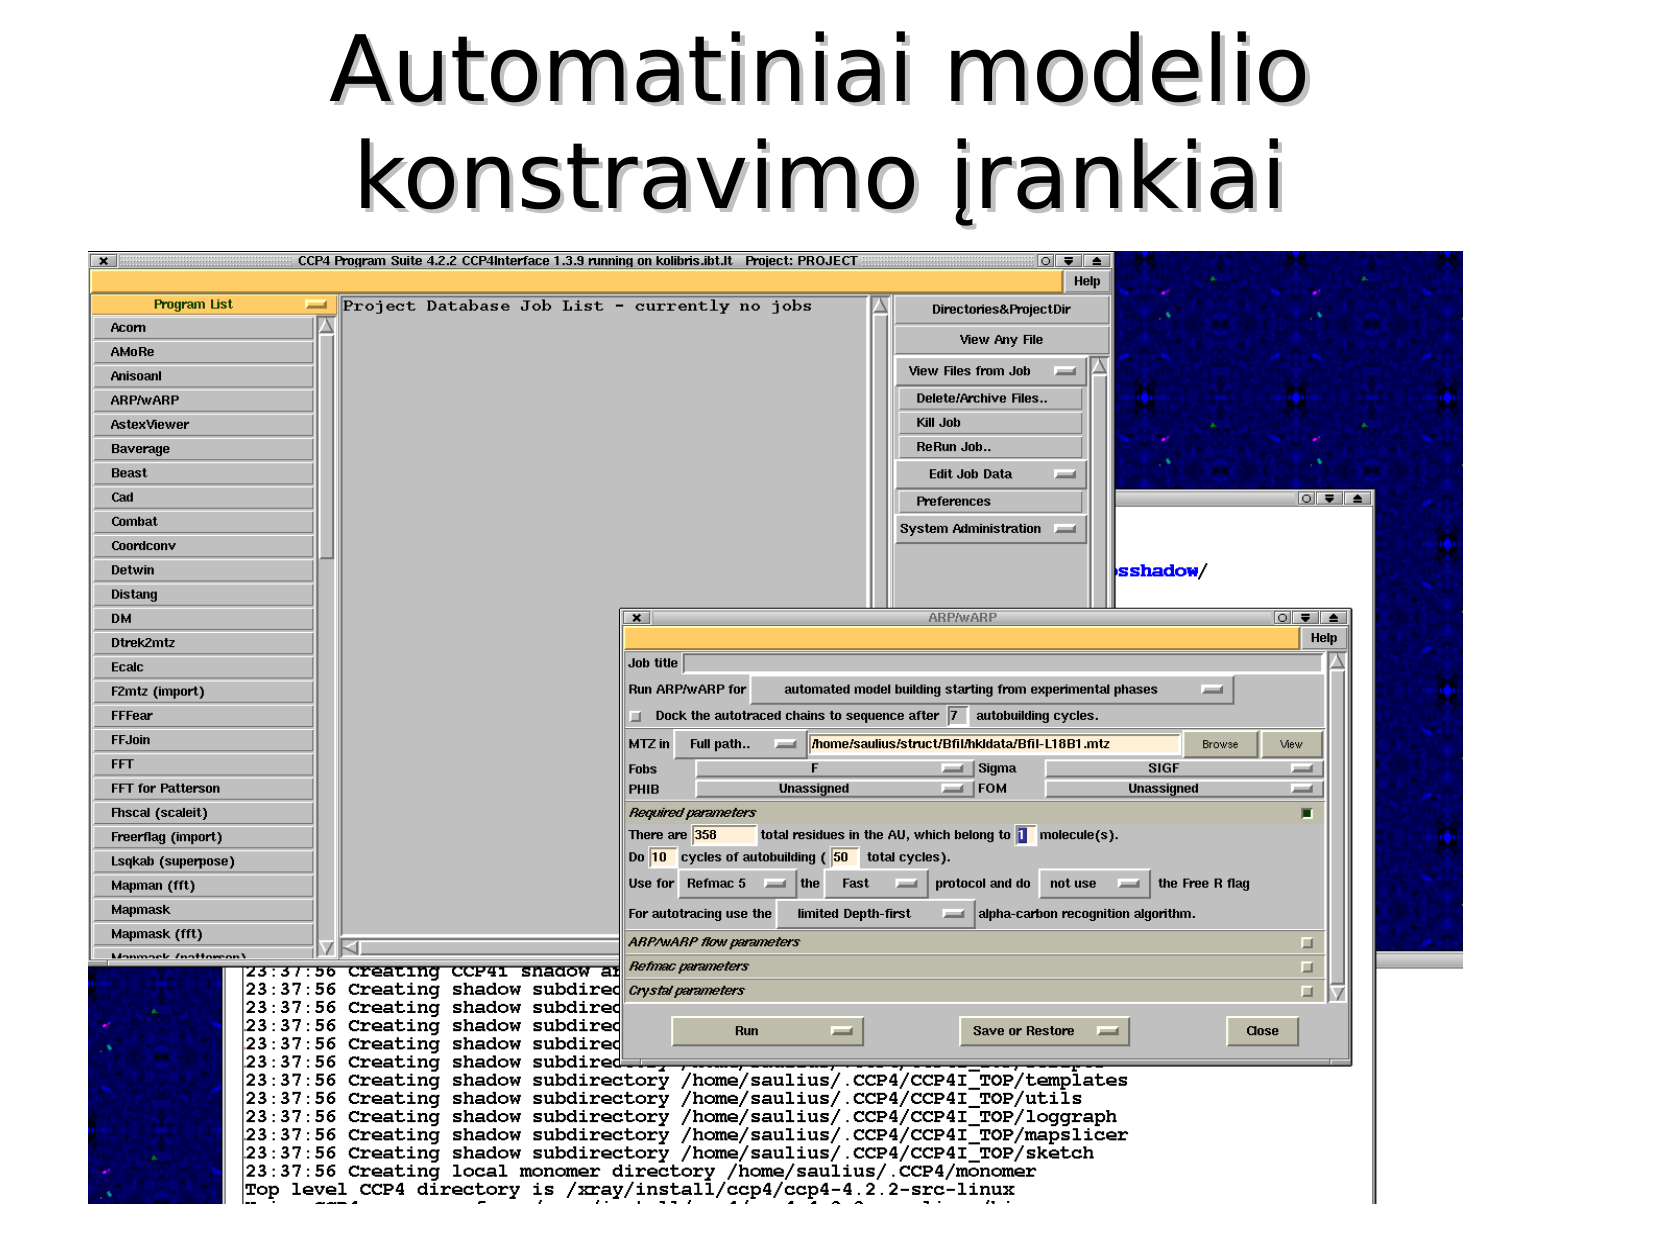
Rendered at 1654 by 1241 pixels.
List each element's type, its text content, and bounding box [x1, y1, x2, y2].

title Automatiniai modelio konstravimo įrankiai [114, 15, 1527, 230]
picture [88, 251, 1463, 1204]
